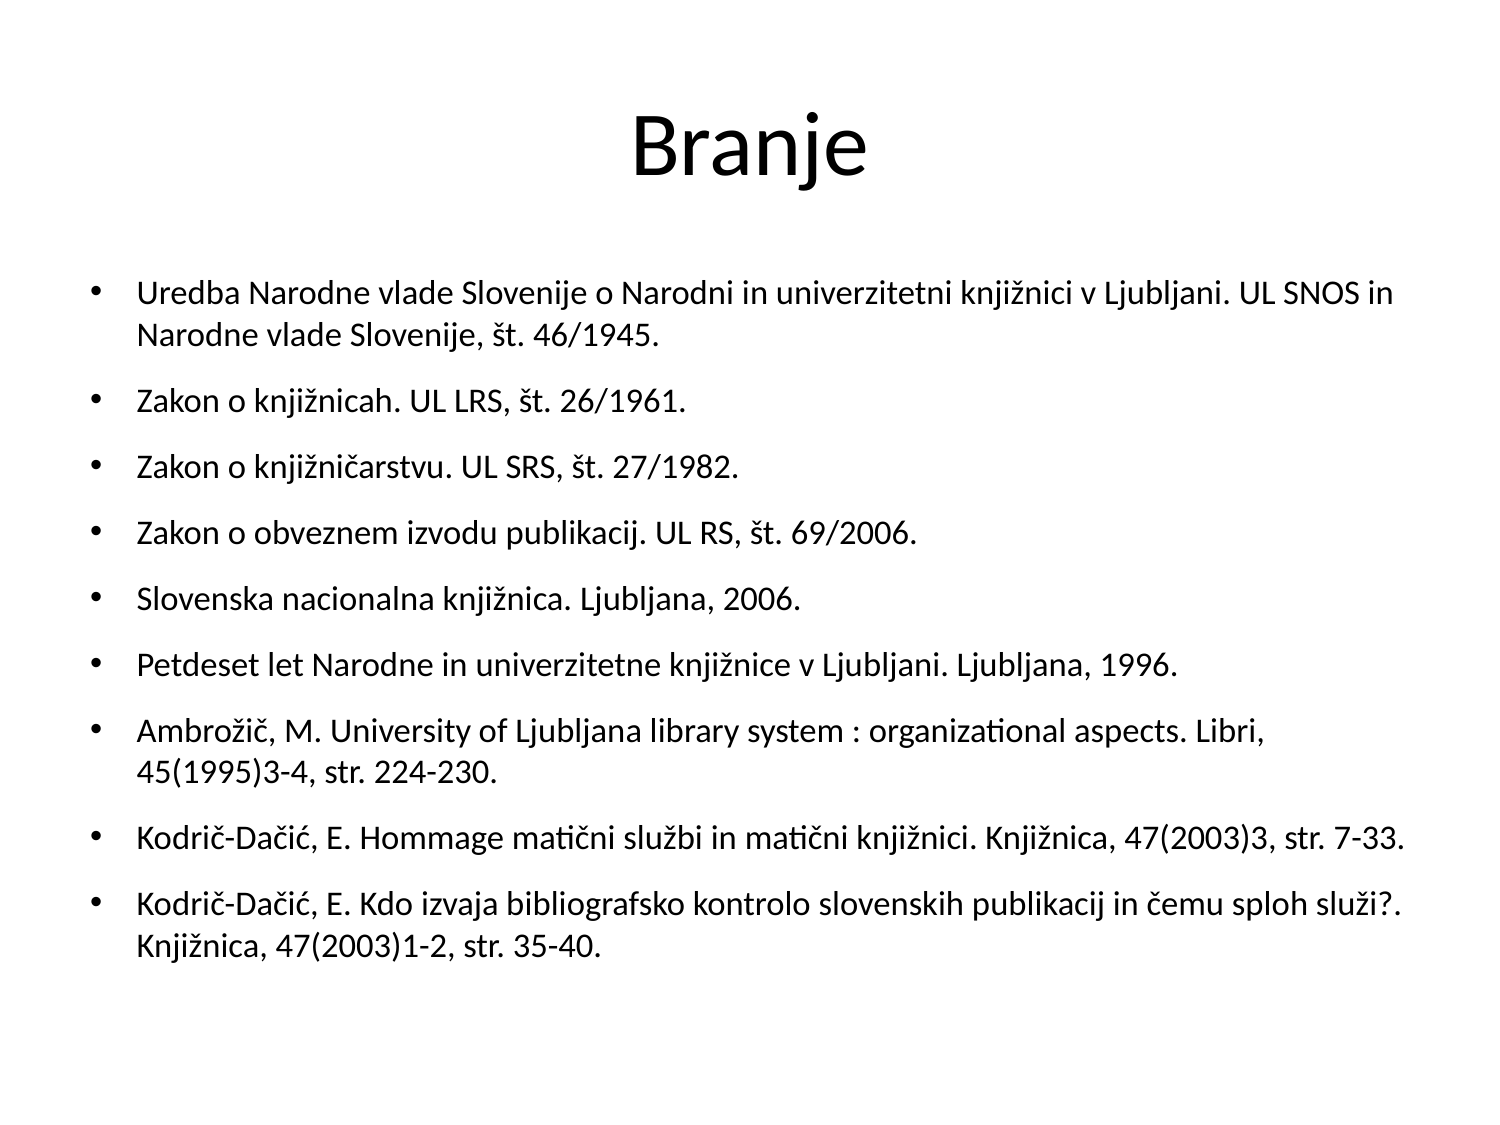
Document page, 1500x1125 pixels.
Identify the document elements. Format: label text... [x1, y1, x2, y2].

list Uredba Narodne vlade Slovenije o Narodni in univerzitetni knjižnici v Ljubljani. UL SNOS in Narodne vlade Slovenije, št. 46/1945. Zakon o knjižnicah. UL LRS, št. 26/1961. Zakon o knjižničarstvu. UL SRS, št. 27/1982. Zakon o obveznem izvodu publikacij. UL RS, št. 69/2006. Slovenska nacionalna knjižnica. Ljubljana, 2006. Petdeset let Narodne in univerzitetne knjižnice v Ljubljani. Ljubljana, 1996. Ambrožič, M. University of Ljubljana library system : organizational aspects. Libri, 45(1995)3-4, str. 224-230. Kodrič-Dačić, E. Hommage matični službi in matični knjižnici. Knjižnica, 47(2003)3, str. 7-33. Kodrič-Dačić, E. Kdo izvaja bibliografsko kontrolo slovenskih publikacij in čemu sploh služi?. Knjižnica, 47(2003)1-2, str. 35-40. [75, 262, 1425, 1005]
title Branje [75, 45, 1425, 233]
